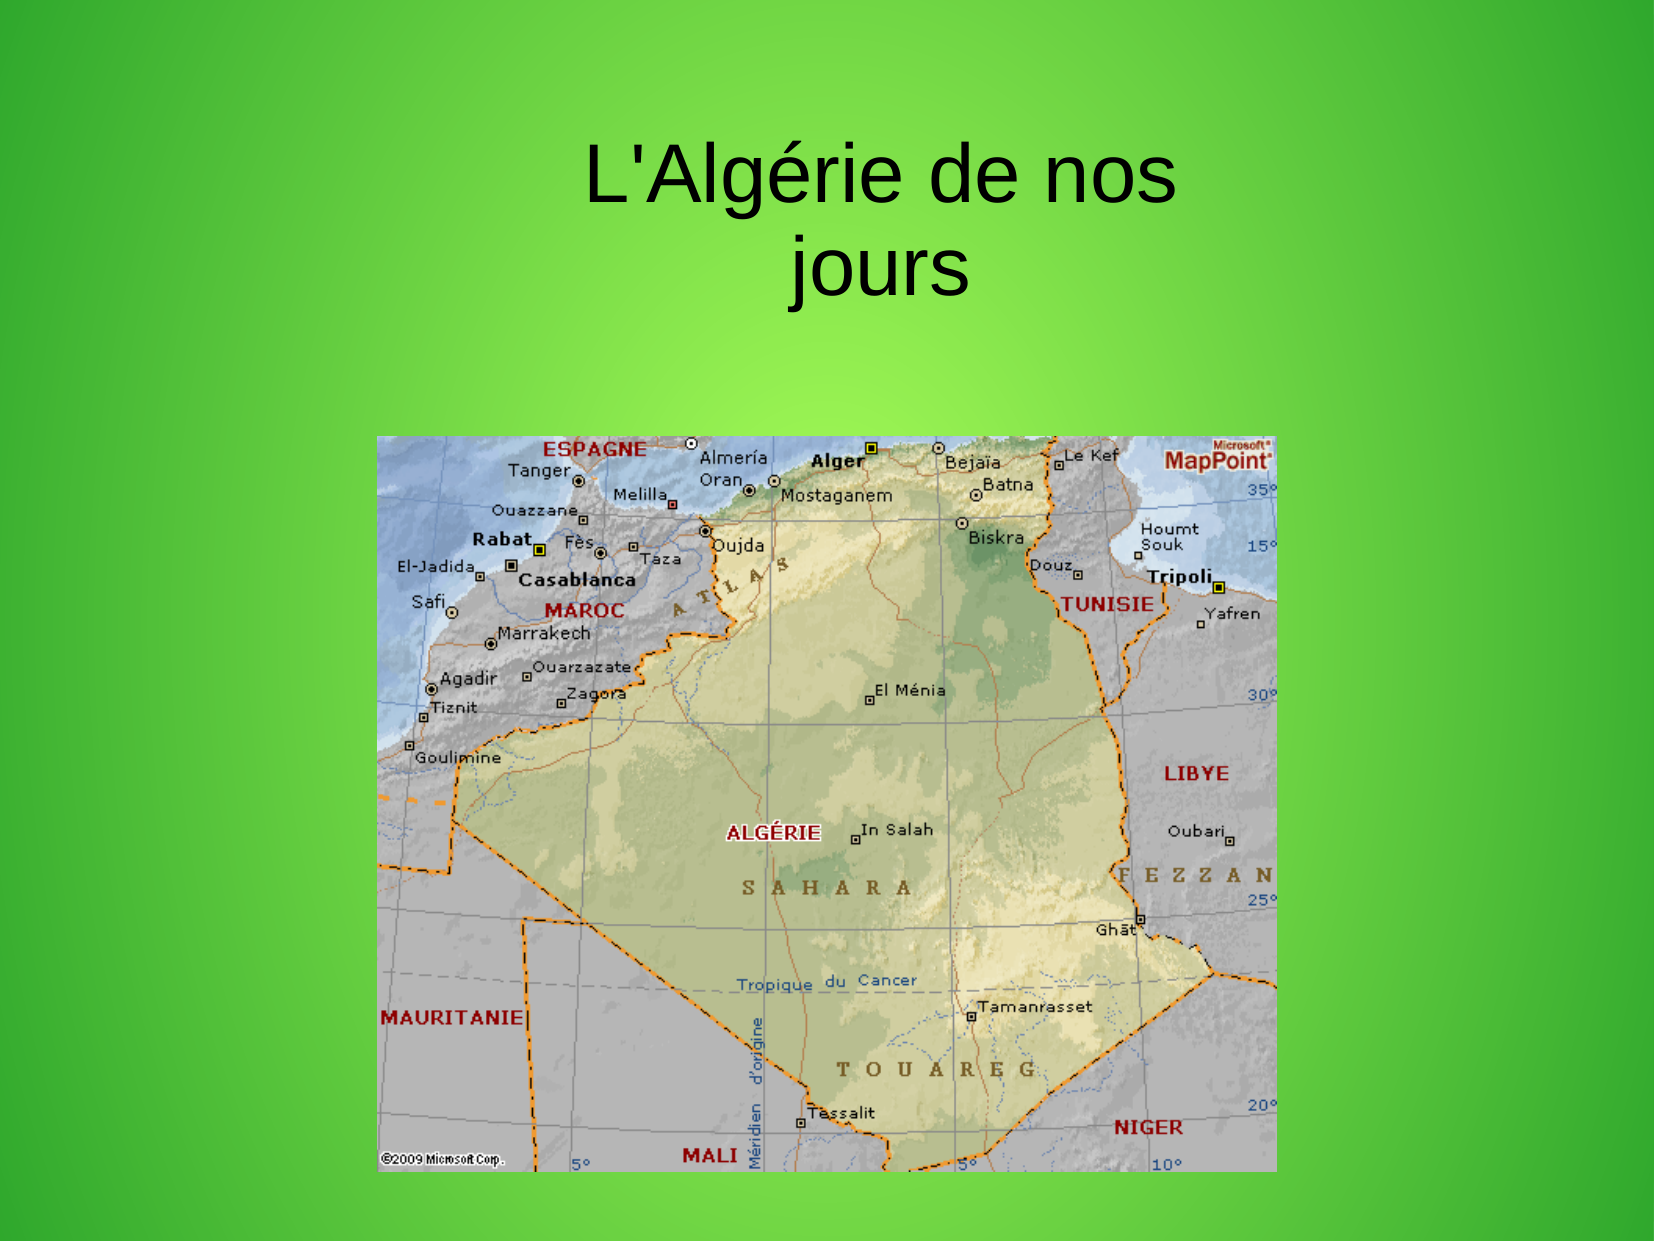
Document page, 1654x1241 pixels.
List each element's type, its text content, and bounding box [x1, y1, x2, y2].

picture [377, 436, 1277, 1172]
text_box L'Algérie de nos jours [497, 120, 1266, 322]
